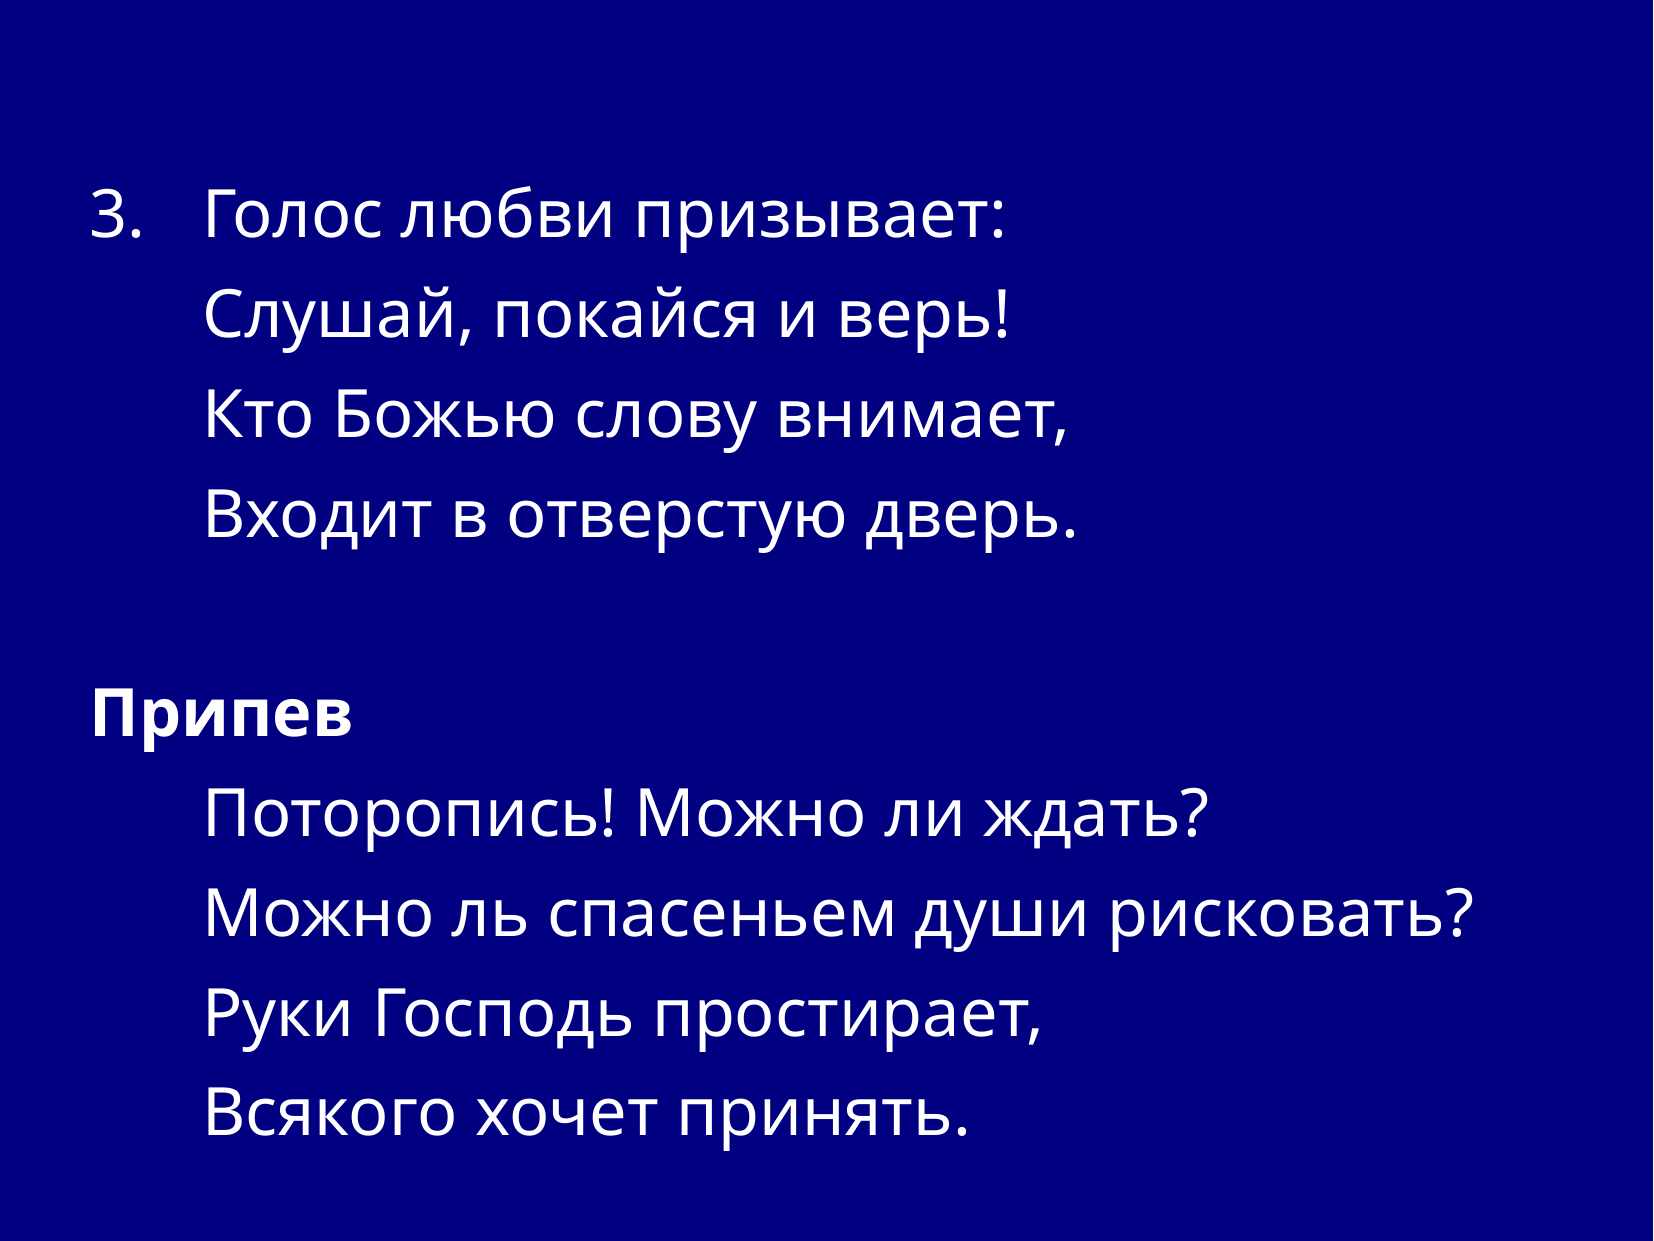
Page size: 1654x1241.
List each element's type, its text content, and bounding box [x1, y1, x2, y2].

text_box 3. Голос любви призывает: Слушай, покайся и верь! Кто Божью слову внимает, Входит в отверстую дверь. Припев Поторопись! Можно ли ждать? Можно ль спасеньем души рисковать? Руки Господь простирает, Всякого хочет принять. [75, 150, 1576, 1163]
